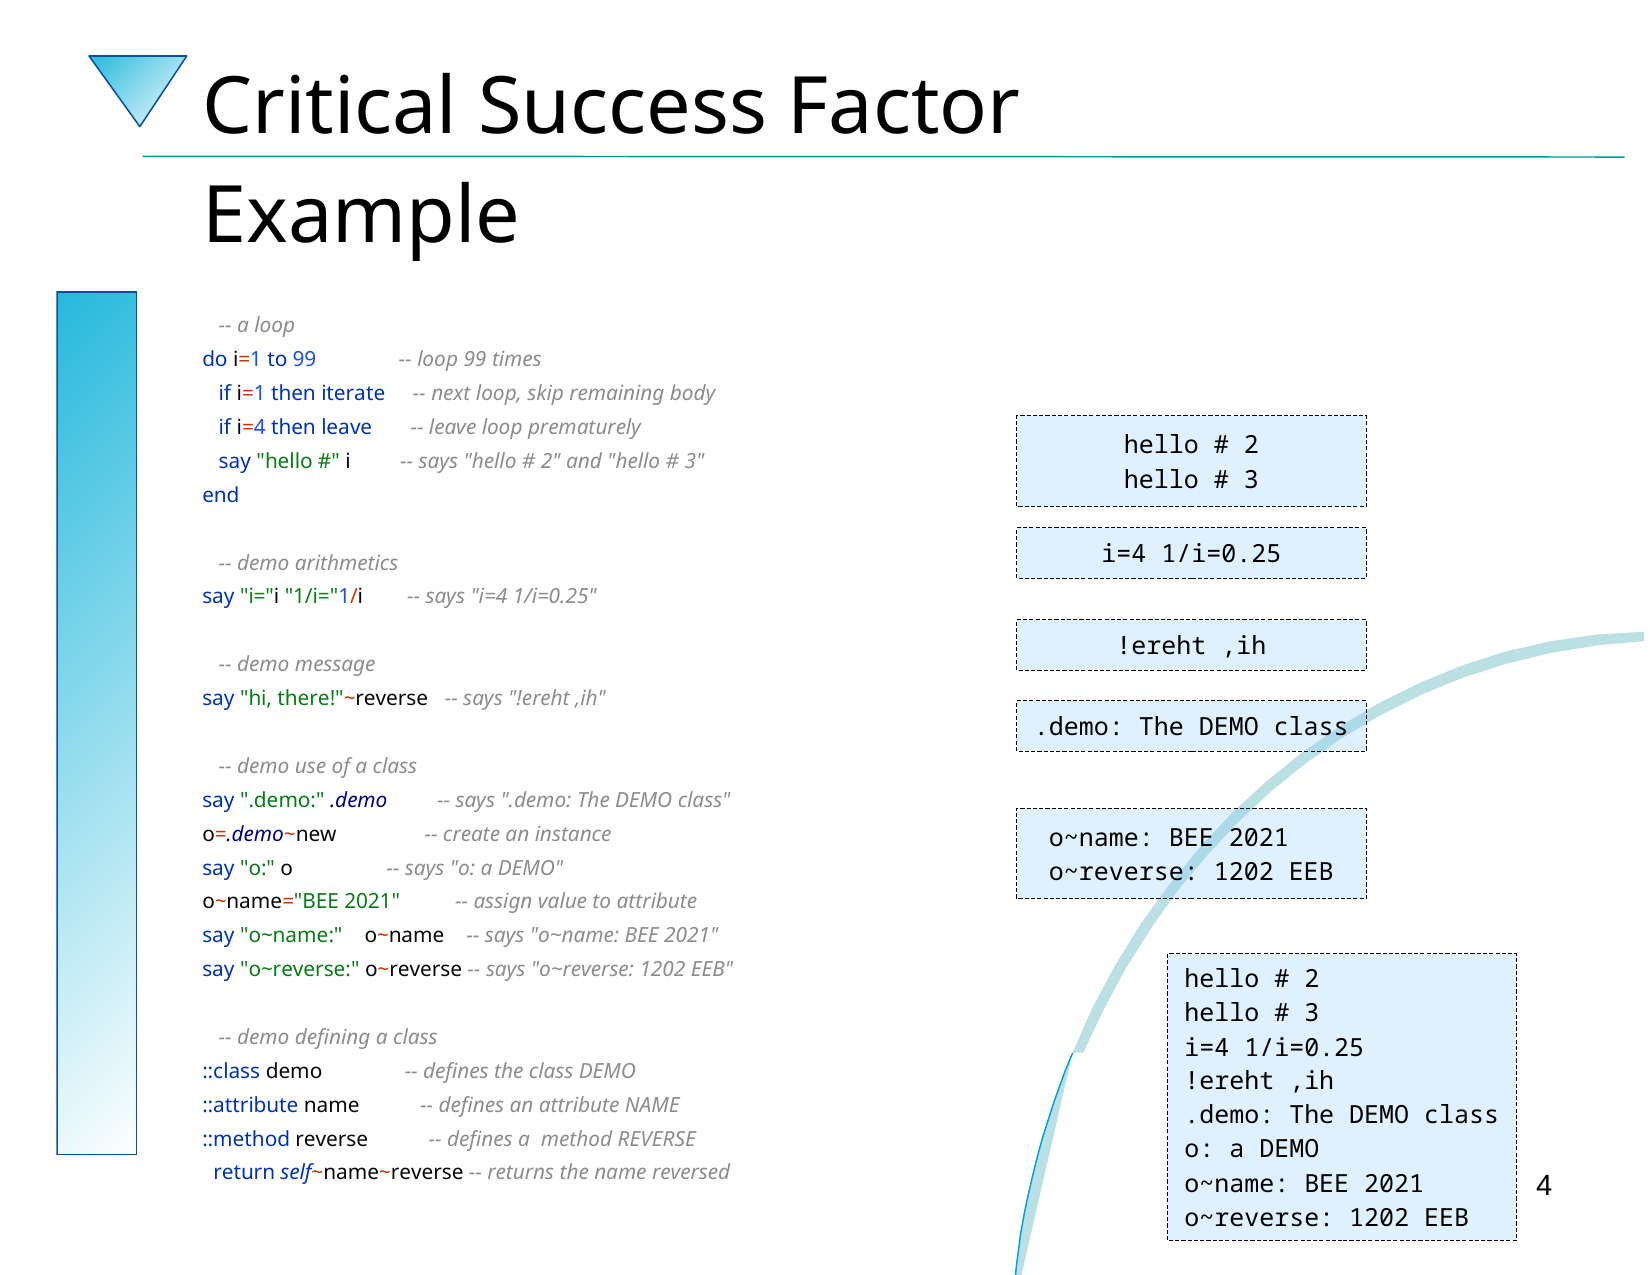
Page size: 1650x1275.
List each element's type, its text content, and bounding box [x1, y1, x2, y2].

text_box hello # 2 hello # 3 i=4 1/i=0.25 !ereht ,ih .demo: The DEMO class o: a DEMO o~name: BEE 2021 o~reverse: 1202 EEB [1167, 953, 1517, 1241]
text_box i=4 1/i=0.25 [1016, 527, 1367, 579]
text_box !ereht ,ih [1016, 619, 1367, 671]
text_box o~name: BEE 2021 o~reverse: 1202 EEB [1016, 808, 1367, 899]
list -- a loop do i=1 to 99 -- loop 99 times if i=1 then iterate -- next loop, skip remaining body if i=4 then leave -- leave loop prematurely say "hello #" i -- says "hello # 2" and "hello # 3" end -- demo arithmetics say "i="i "1/i="1/i -- says "i=4 1/i=0.25" -- demo message say "hi, there!"~reverse -- says "!ereht ,ih" -- demo use of a class say ".demo:" .demo -- says ".demo: The DEMO class" o=.demo~new -- create an instance say "o:" o -- says "o: a DEMO" o~name="BEE 2021" -- assign value to attribute say "o~name:" o~name -- says "o~name: BEE 2021" say "o~reverse:" o~reverse -- says "o~reverse: 1202 EEB" -- demo defining a class ::class demo -- defines the class DEMO ::attribute name -- defines an attribute NAME ::method reverse -- defines a method REVERSE return self~name~reverse -- returns the name reversed [187, 297, 1617, 1158]
text_box hello # 2 hello # 3 [1016, 415, 1367, 507]
text_box .demo: The DEMO class [1016, 700, 1367, 752]
title Critical Success Factor Example [187, 46, 1617, 268]
